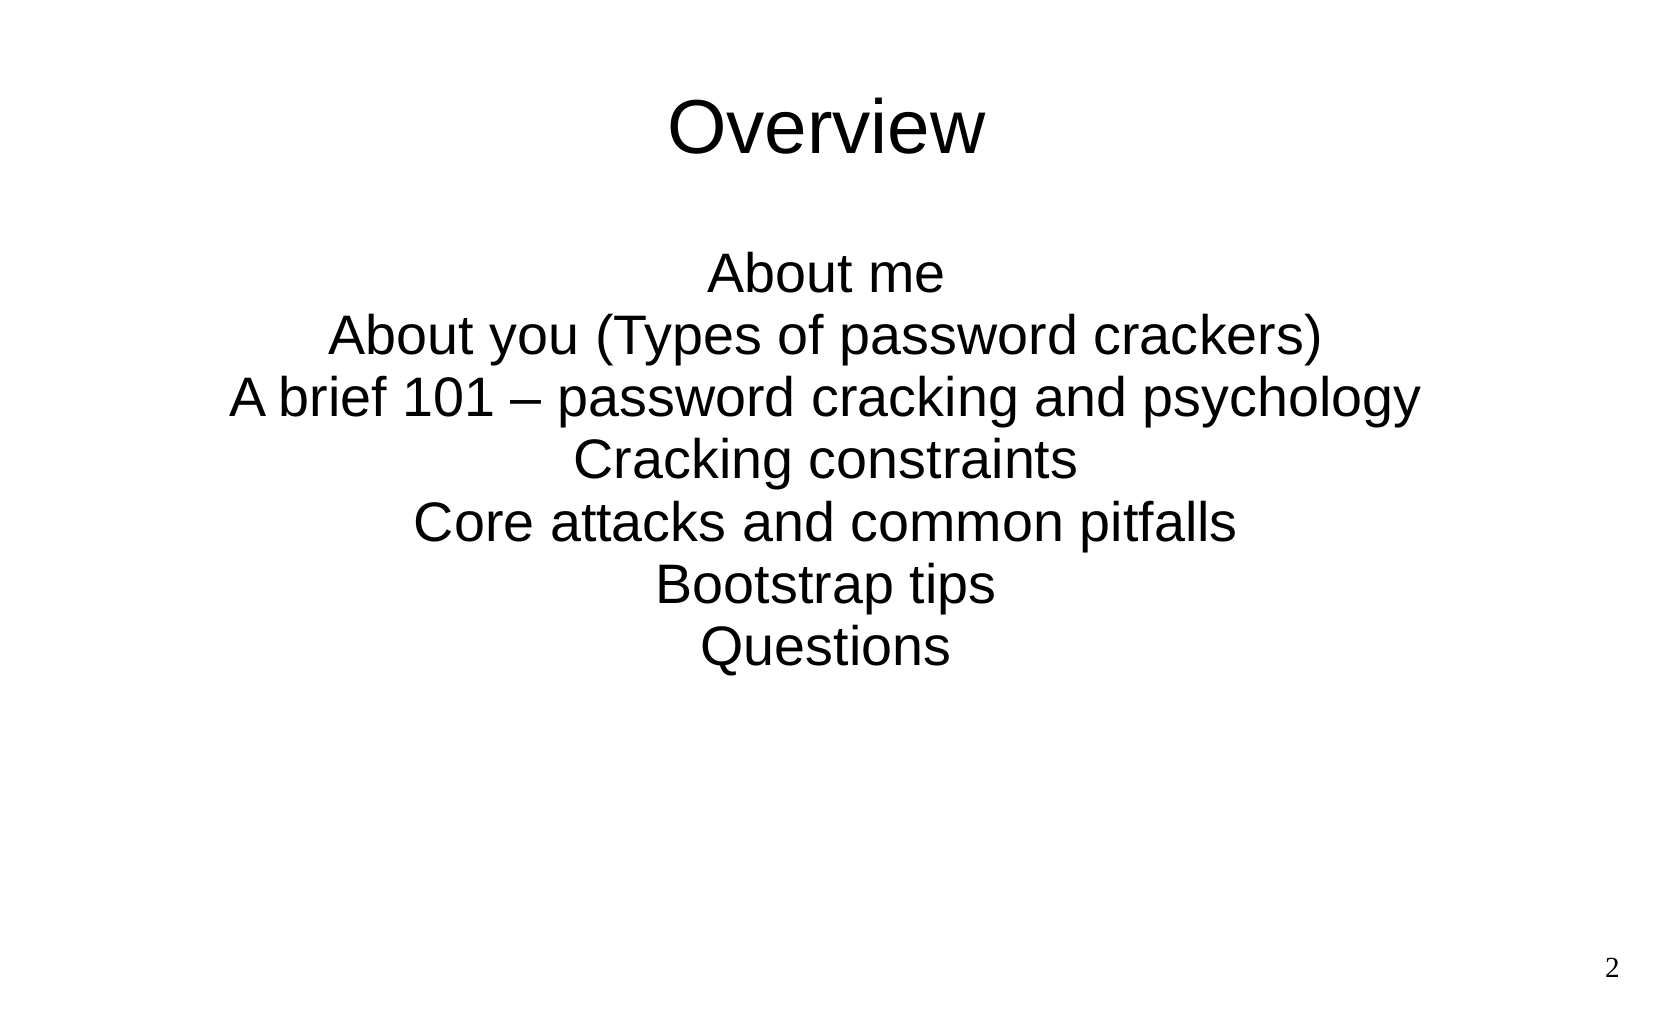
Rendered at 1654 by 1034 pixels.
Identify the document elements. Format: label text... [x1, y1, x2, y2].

title Overview [82, 41, 1571, 214]
subtitle About me About you (Types of password crackers) A brief 101 – password cracking and psychology Cracking constraints Core attacks and common pitfalls Bootstrap tips Questions [82, 241, 1571, 842]
text_box <number> [1560, 951, 1621, 1023]
